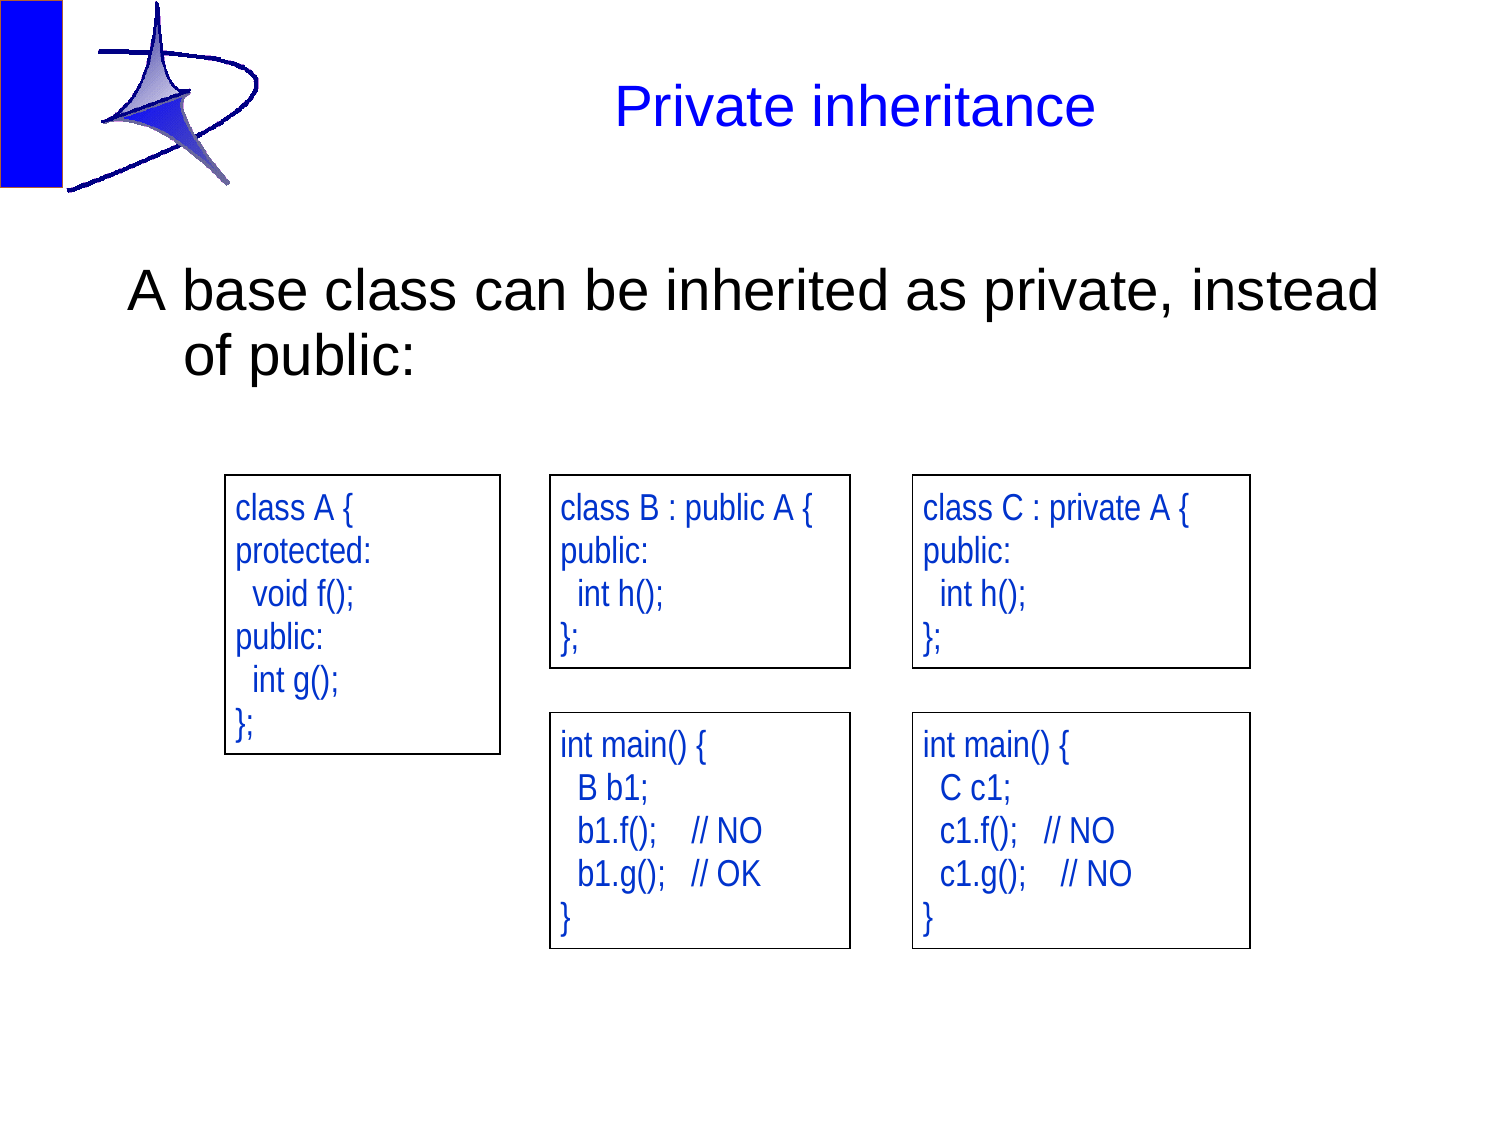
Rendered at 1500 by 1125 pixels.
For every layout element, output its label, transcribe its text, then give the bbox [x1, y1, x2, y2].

text_box class A { protected: void f(); public: int g(); }; [224, 474, 501, 754]
text_box class B : public A { public: int h(); }; [549, 474, 851, 668]
text_box int main() { C c1; c1.f(); // NO c1.g(); // NO } [912, 712, 1250, 949]
text_box class C : private A { public: int h(); }; [912, 474, 1250, 668]
title Private inheritance [262, 24, 1450, 188]
picture [62, 0, 263, 197]
list A base class can be inherited as private, instead of public: [112, 249, 1450, 445]
text_box int main() { B b1; b1.f(); // NO b1.g(); // OK } [549, 712, 851, 949]
